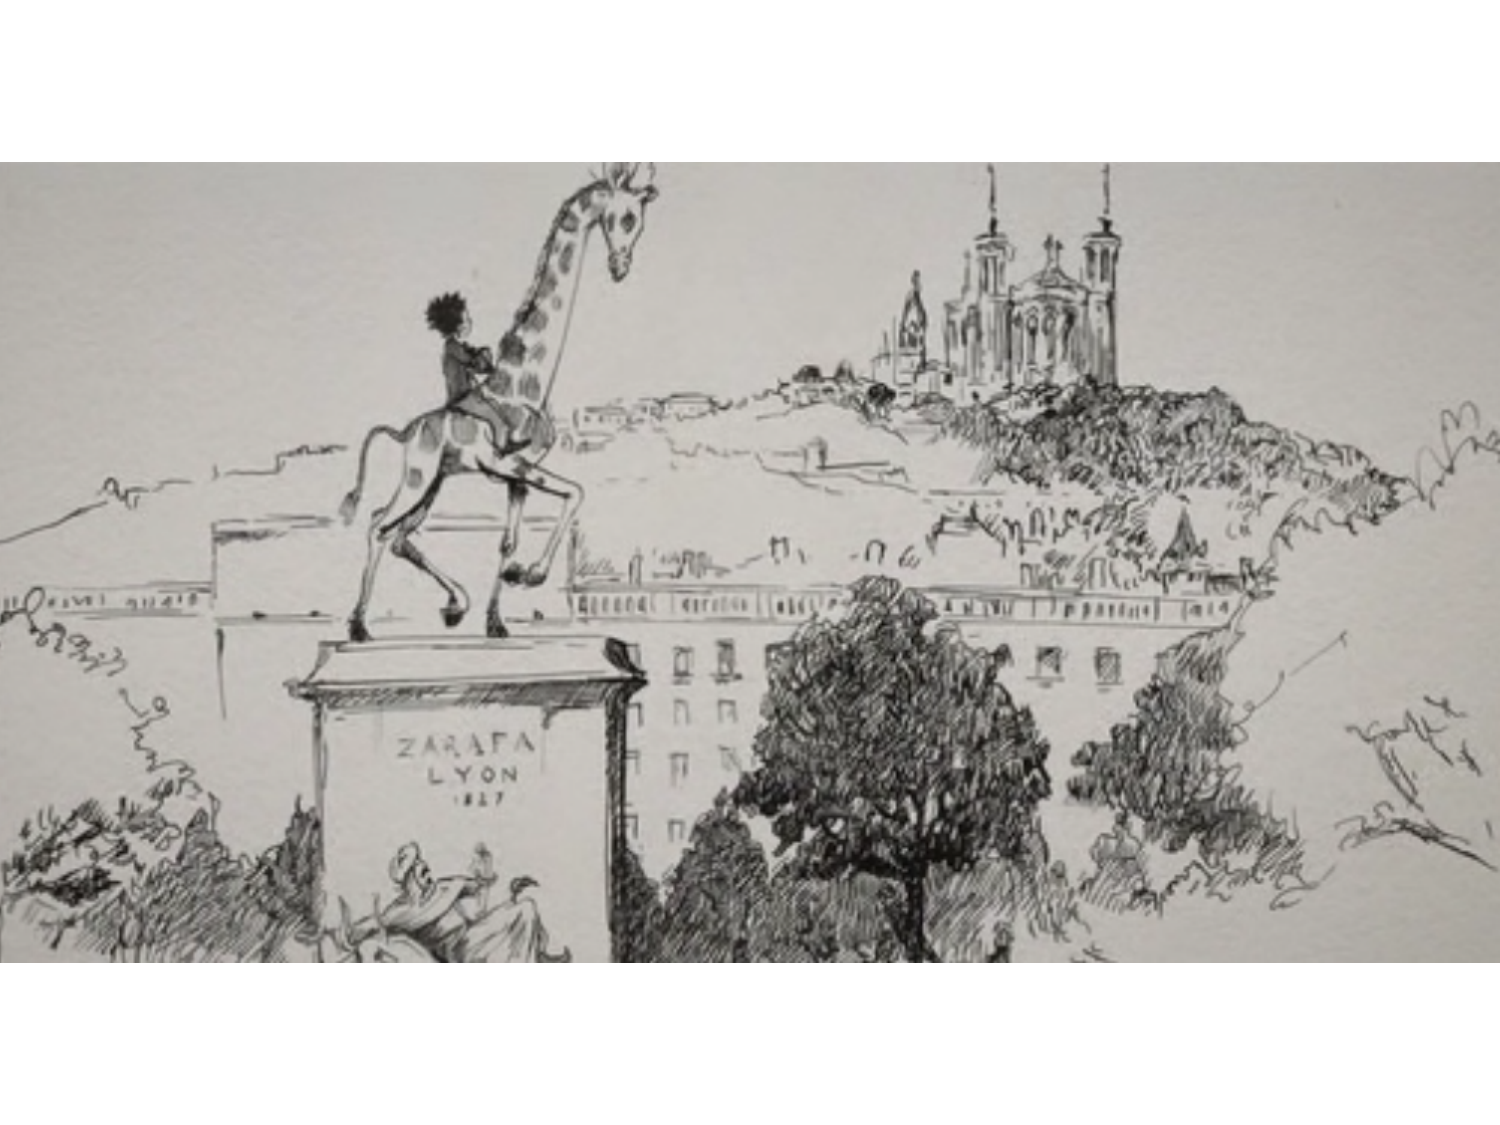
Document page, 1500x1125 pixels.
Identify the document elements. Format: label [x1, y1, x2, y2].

picture [0, 162, 1500, 963]
